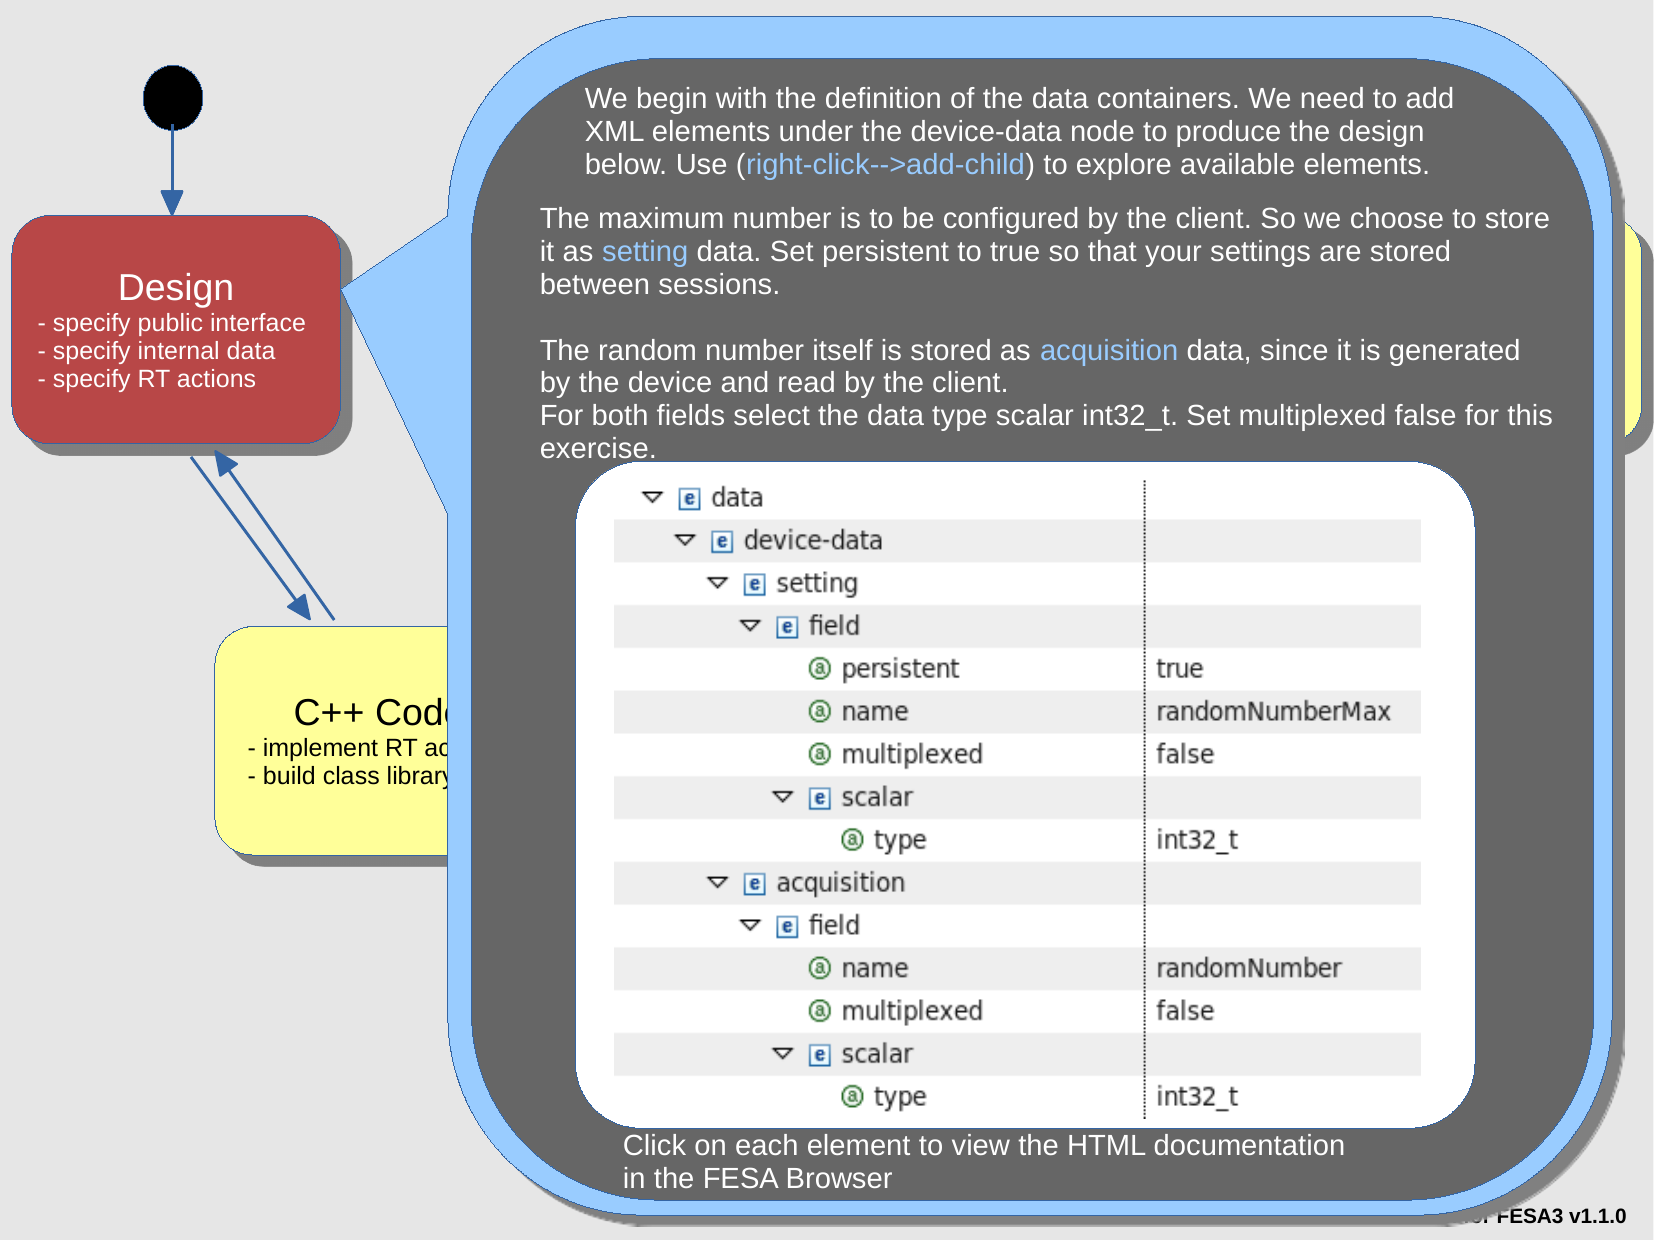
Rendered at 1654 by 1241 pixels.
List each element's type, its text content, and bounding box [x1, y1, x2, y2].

text_box The maximum number is to be configured by the client. So we choose to store it as setting data. Set persistent to true so that your settings are stored between sessions. The random number itself is stored as acquisition data, since it is generated by the device and read by the client. For both fields select the data type scalar int32_t. Set multiplexed false for this exercise. [525, 195, 1576, 352]
text_box Design - specify public interface - specify internal data - specify RT actions [11, 215, 341, 444]
text_box We begin with the definition of the data containers. We need to add XML elements under the device-data node to produce the design below. Use (right-click-->add-child) to explore available elements. [570, 75, 1531, 241]
text_box Click on each element to view the HTML documentation in the FESA Browser [608, 1121, 1654, 1203]
text_box [340, 16, 1613, 1216]
picture [614, 479, 1421, 1119]
